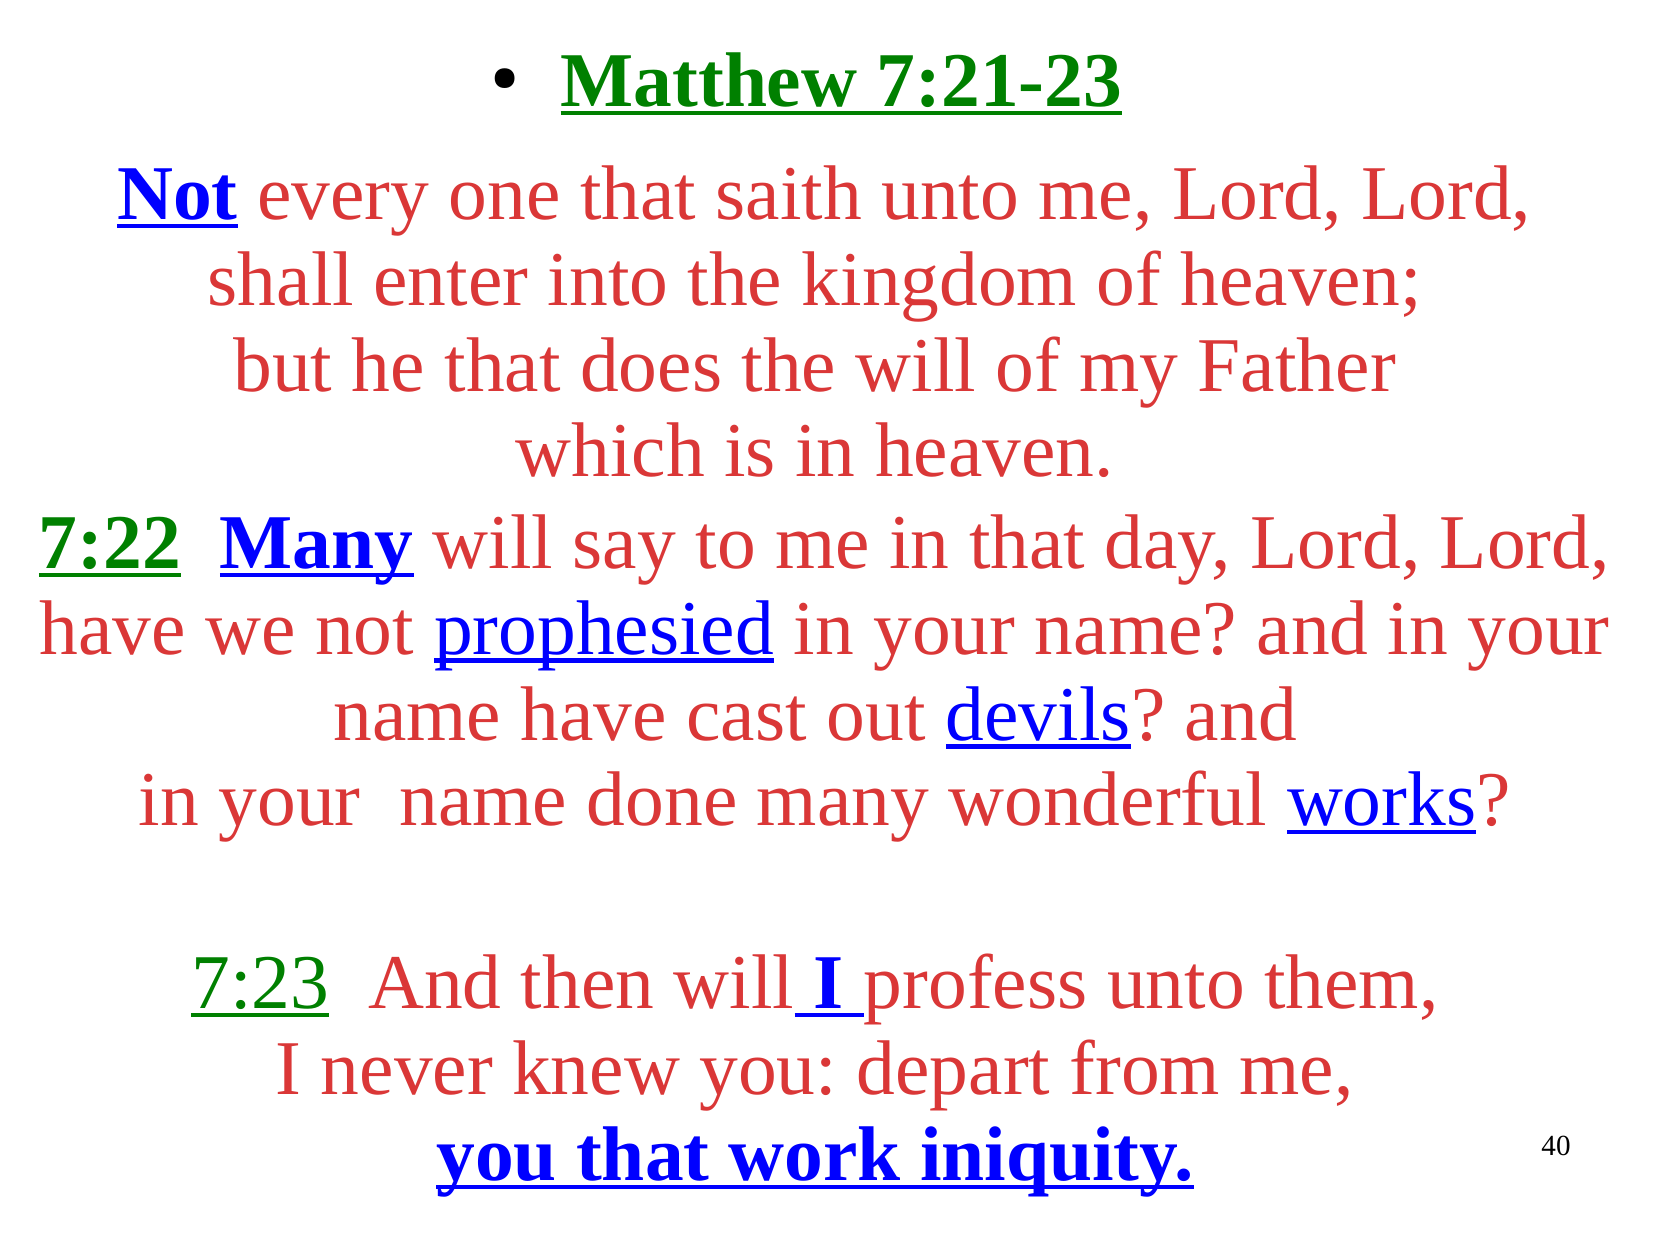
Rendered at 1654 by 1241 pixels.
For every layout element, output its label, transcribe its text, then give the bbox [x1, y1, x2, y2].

list Matthew 7:21-23 Not every one that saith unto me, Lord, Lord, shall enter into the kingdom of heaven; but he that does the will of my Father which is in heaven. 7:22 Many will say to me in that day, Lord, Lord, have we not prophesied in your name? and in your name have cast out devils? and in your name done many wonderful works? 7:23 And then will I profess unto them, I never knew you: depart from me, you that work iniquity. [37, 37, 1613, 1201]
